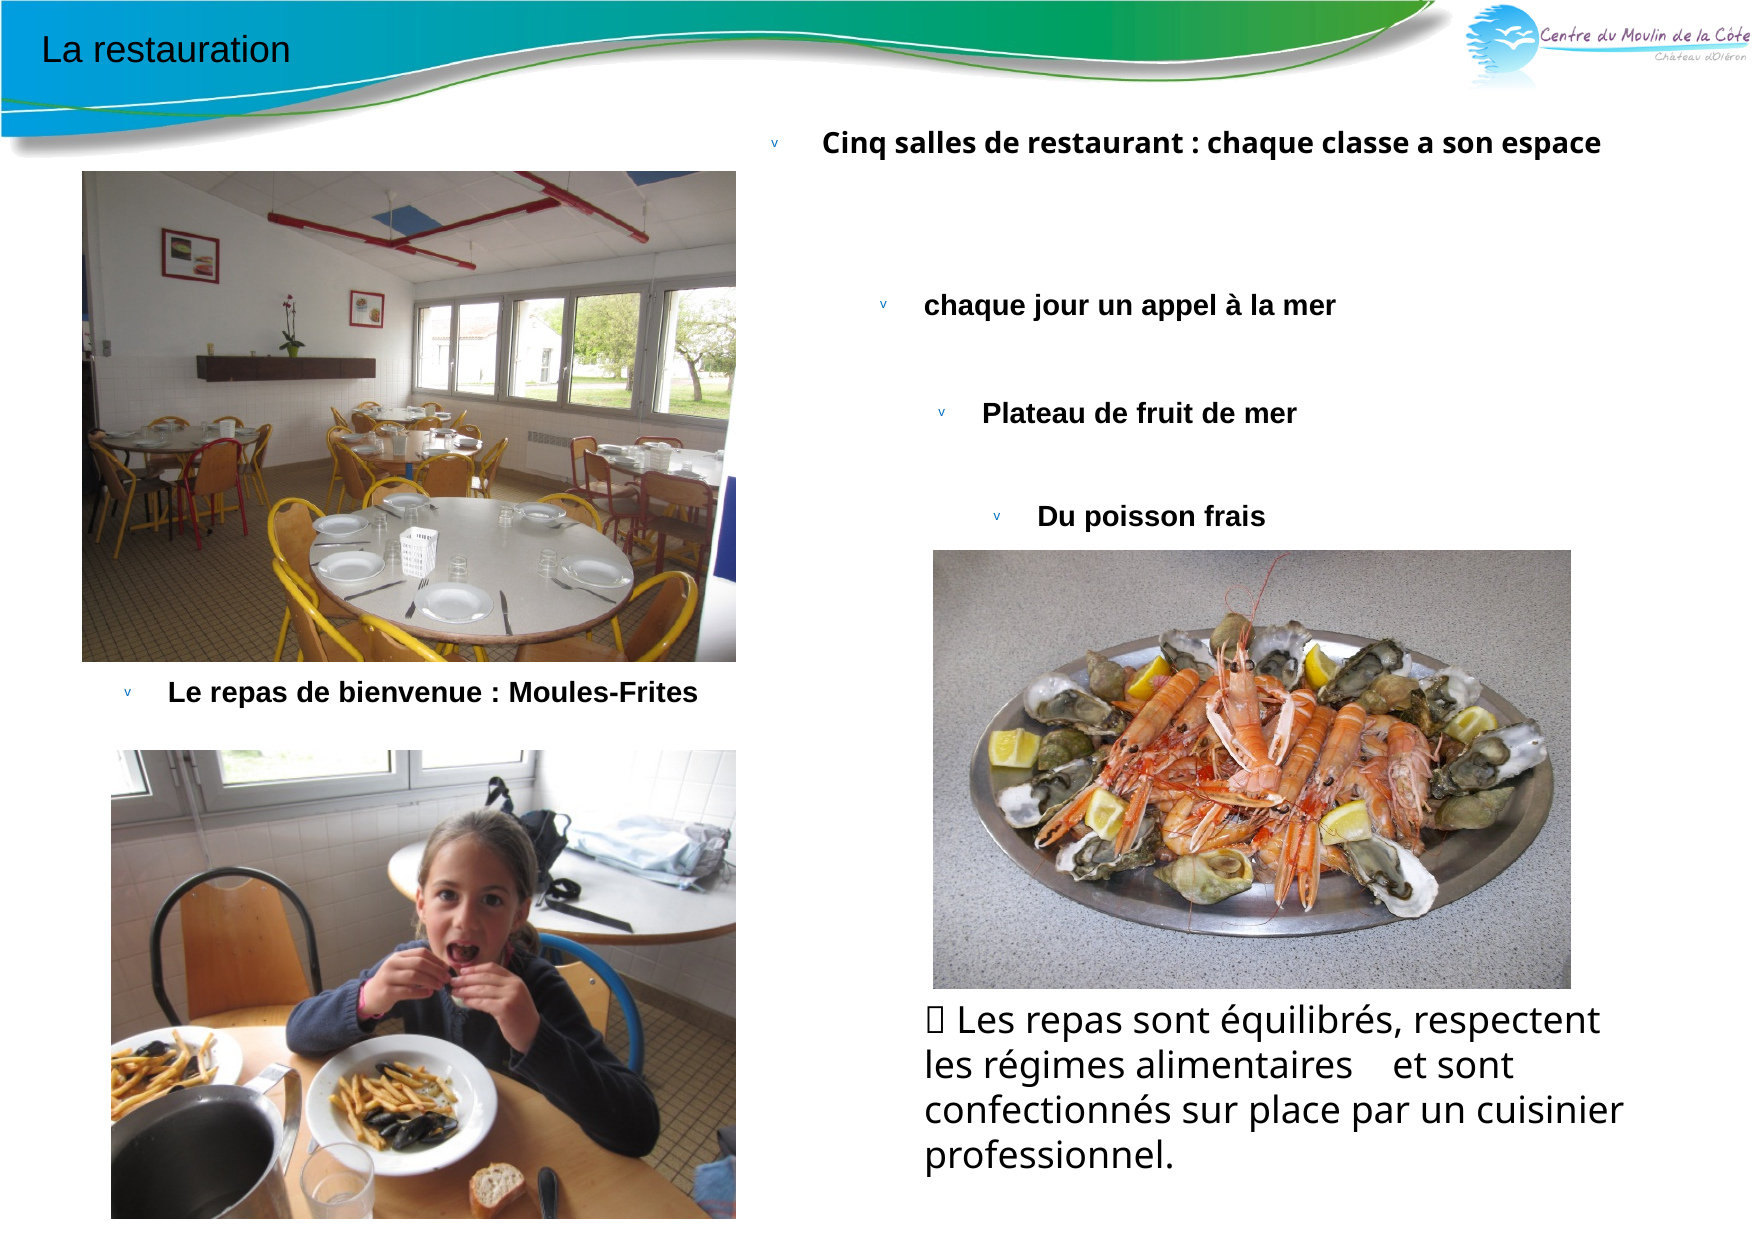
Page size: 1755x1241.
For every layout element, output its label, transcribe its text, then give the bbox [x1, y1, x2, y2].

text_box Cinq salles de restaurant : chaque classe a son espace [756, 117, 1621, 168]
picture [82, 171, 736, 662]
picture [111, 750, 736, 1219]
text_box Du poisson frais [978, 490, 1552, 541]
picture [933, 550, 1571, 988]
picture [0, 0, 1755, 164]
text_box La restauration [26, 17, 429, 78]
text_box Plateau de fruit de mer [923, 386, 1497, 437]
text_box chaque jour un appel à la mer [865, 278, 1439, 329]
text_box  Les repas sont équilibrés, respectent les régimes alimentaires et sont confectionnés sur place par un cuisinier professionnel. [909, 988, 1674, 1229]
text_box Le repas de bienvenue : Moules-Frites [109, 666, 736, 717]
